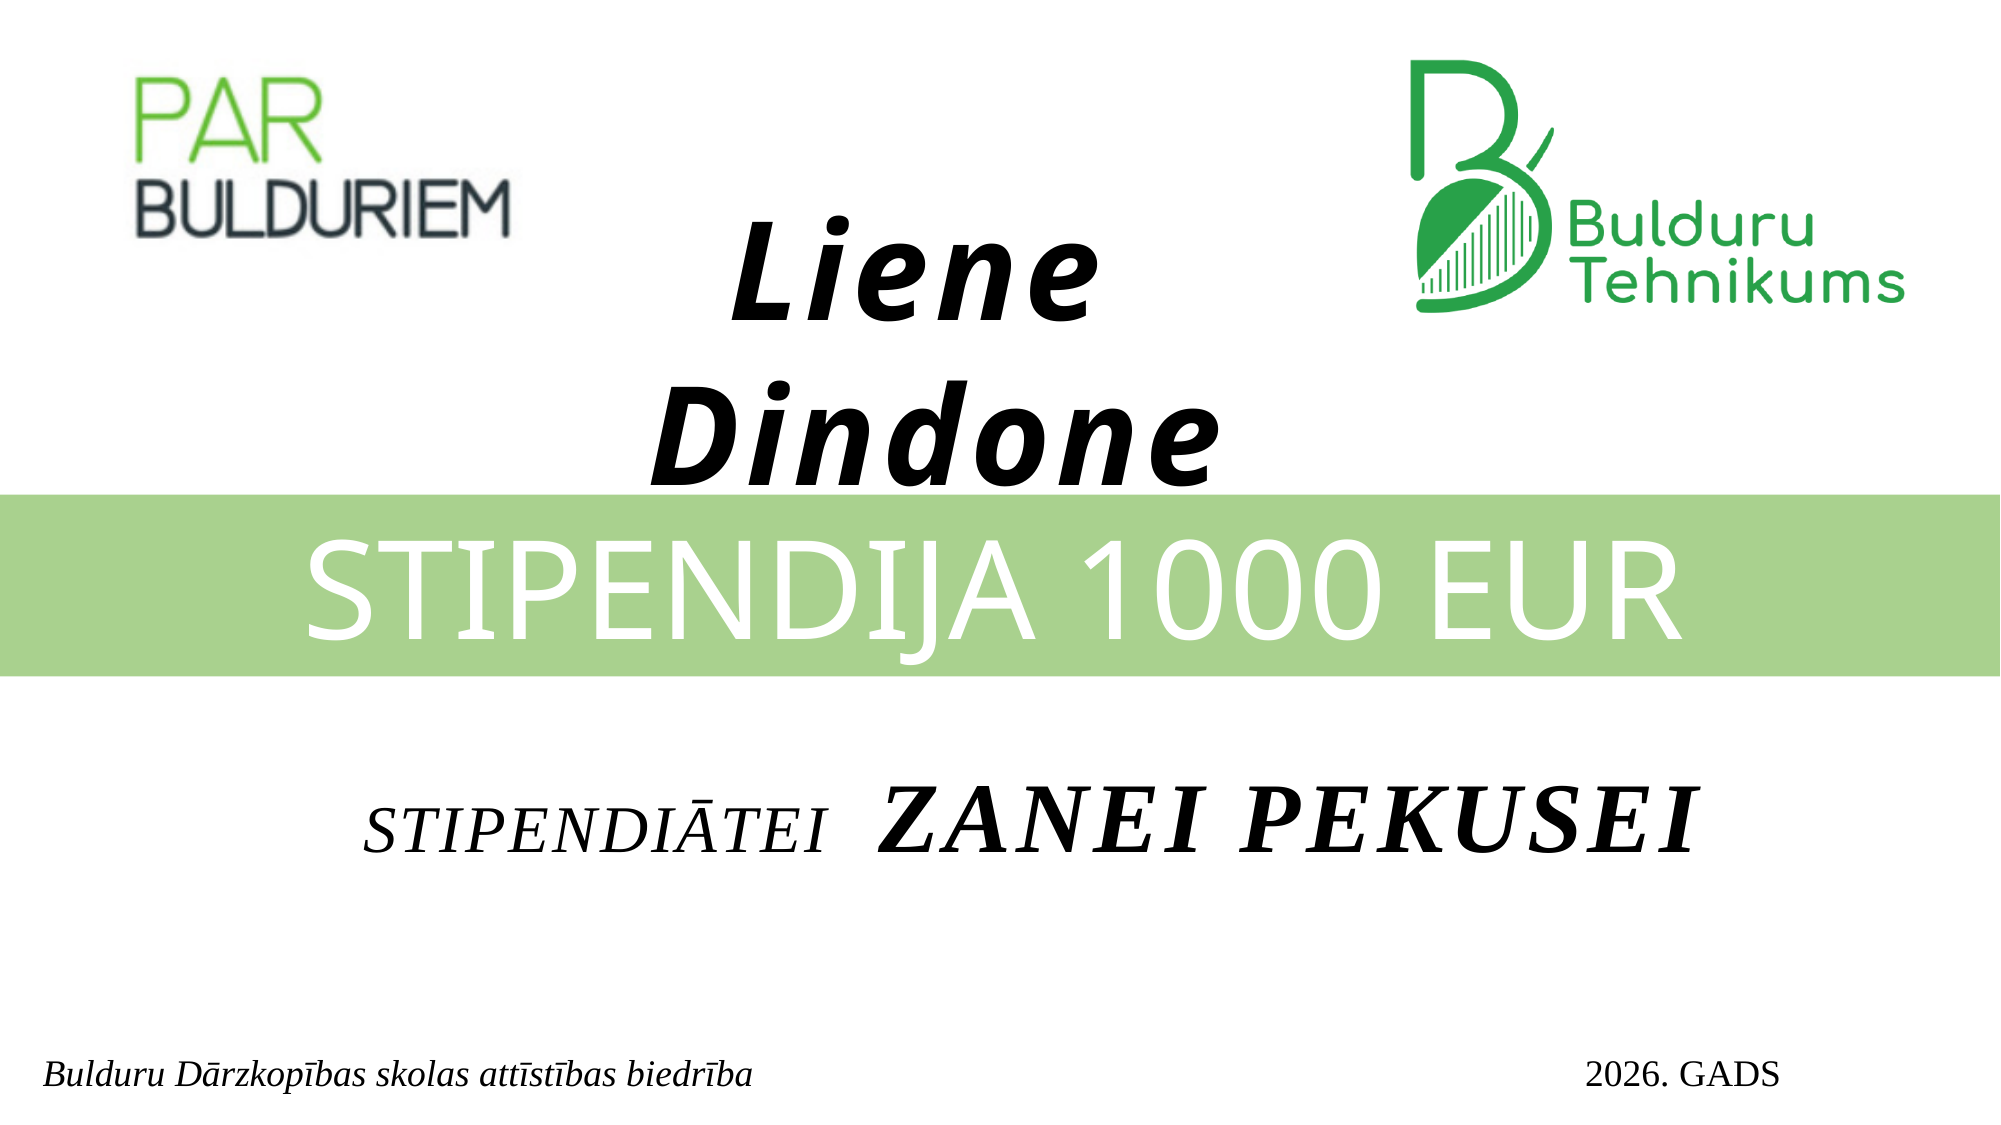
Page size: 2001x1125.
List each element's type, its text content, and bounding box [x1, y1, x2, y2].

text_box STIPENDIĀTEI ZANEI PEKUSEI [0, 745, 1973, 882]
text_box Bulduru Dārzkopības skolas attīstības biedrība [27, 1041, 800, 1103]
picture [0, 0, 678, 367]
text_box Liene Dindone [597, 175, 1275, 525]
text_box STIPENDIJA 1000 EUR [0, 494, 2000, 677]
text_box 2026. GADS [1570, 1041, 1973, 1103]
picture [1402, 52, 1913, 343]
